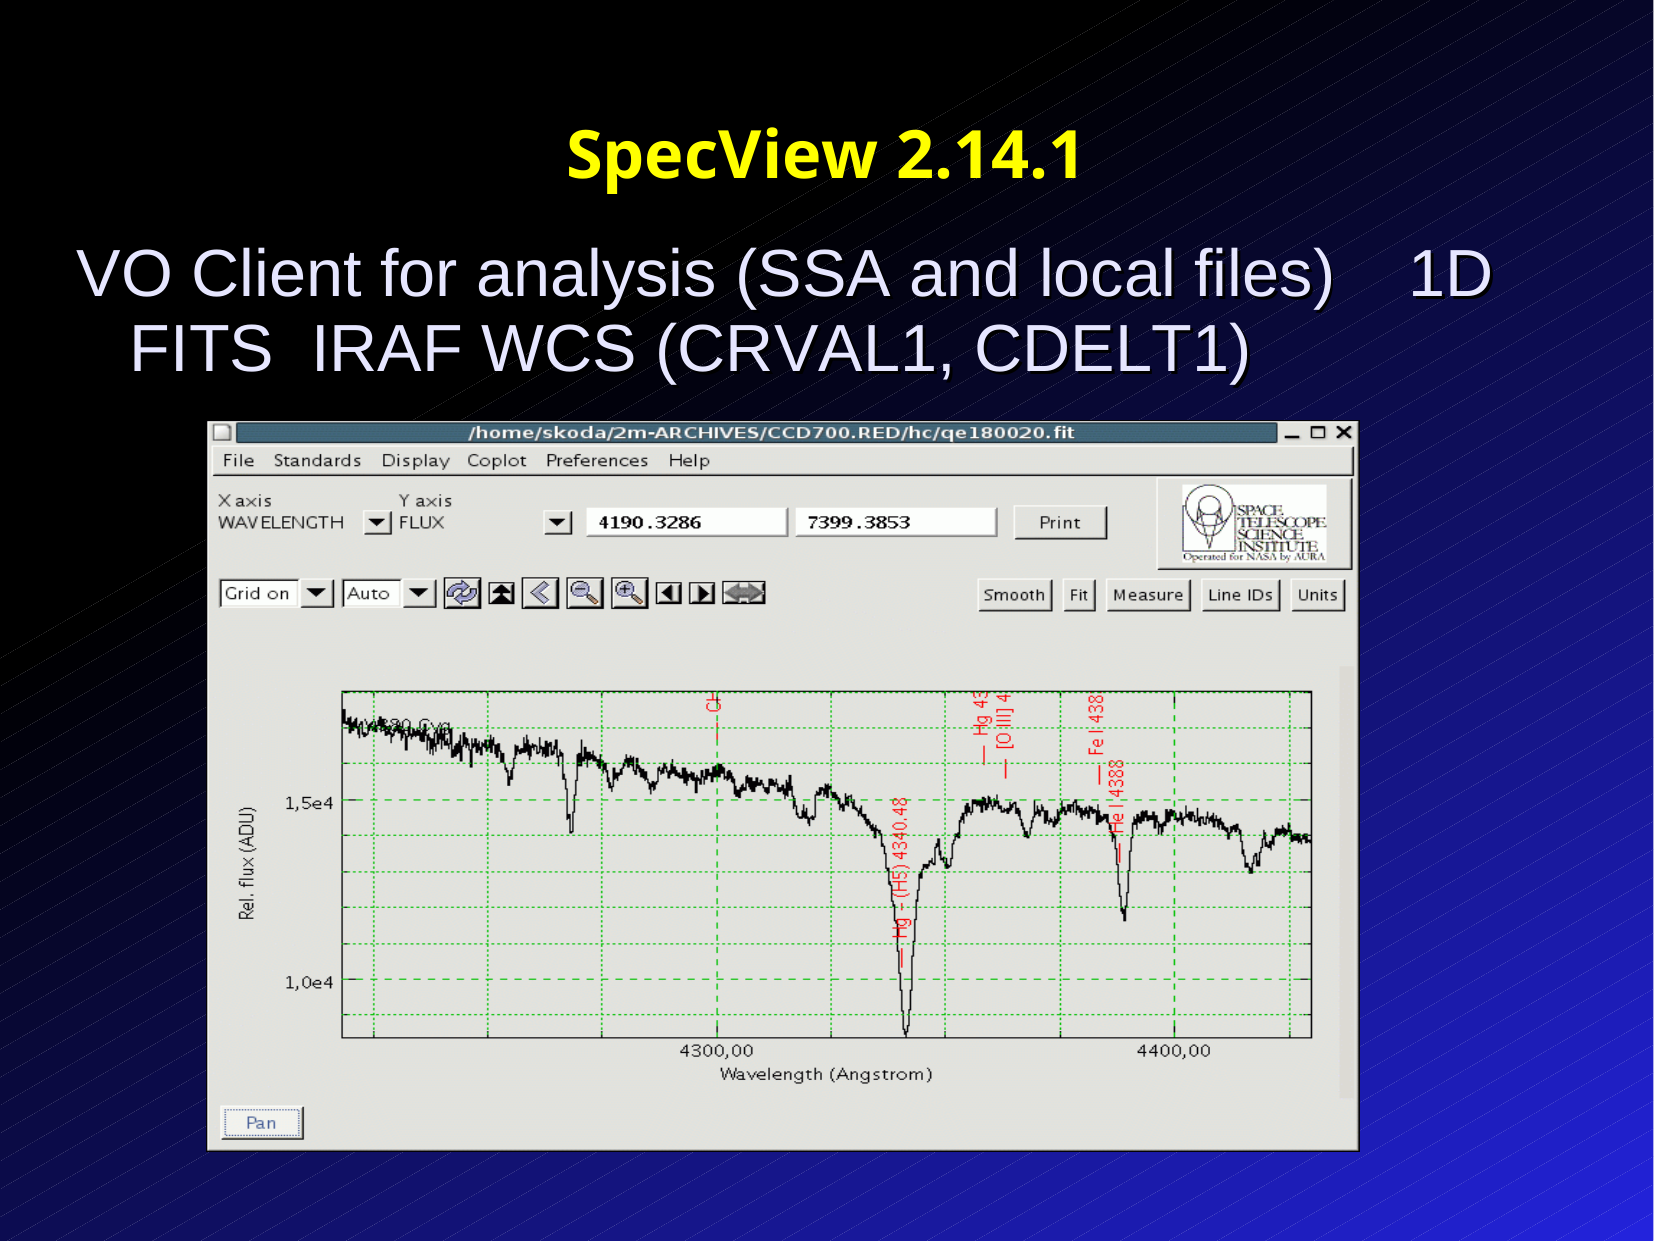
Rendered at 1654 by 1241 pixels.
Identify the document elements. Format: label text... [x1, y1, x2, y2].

picture [206, 420, 1360, 1152]
title SpecView 2.14.1 [82, 49, 1571, 257]
list VO Client for analysis (SSA and local files) 1D FITS IRAF WCS (CRVAL1, CDELT1) [59, 236, 1548, 414]
